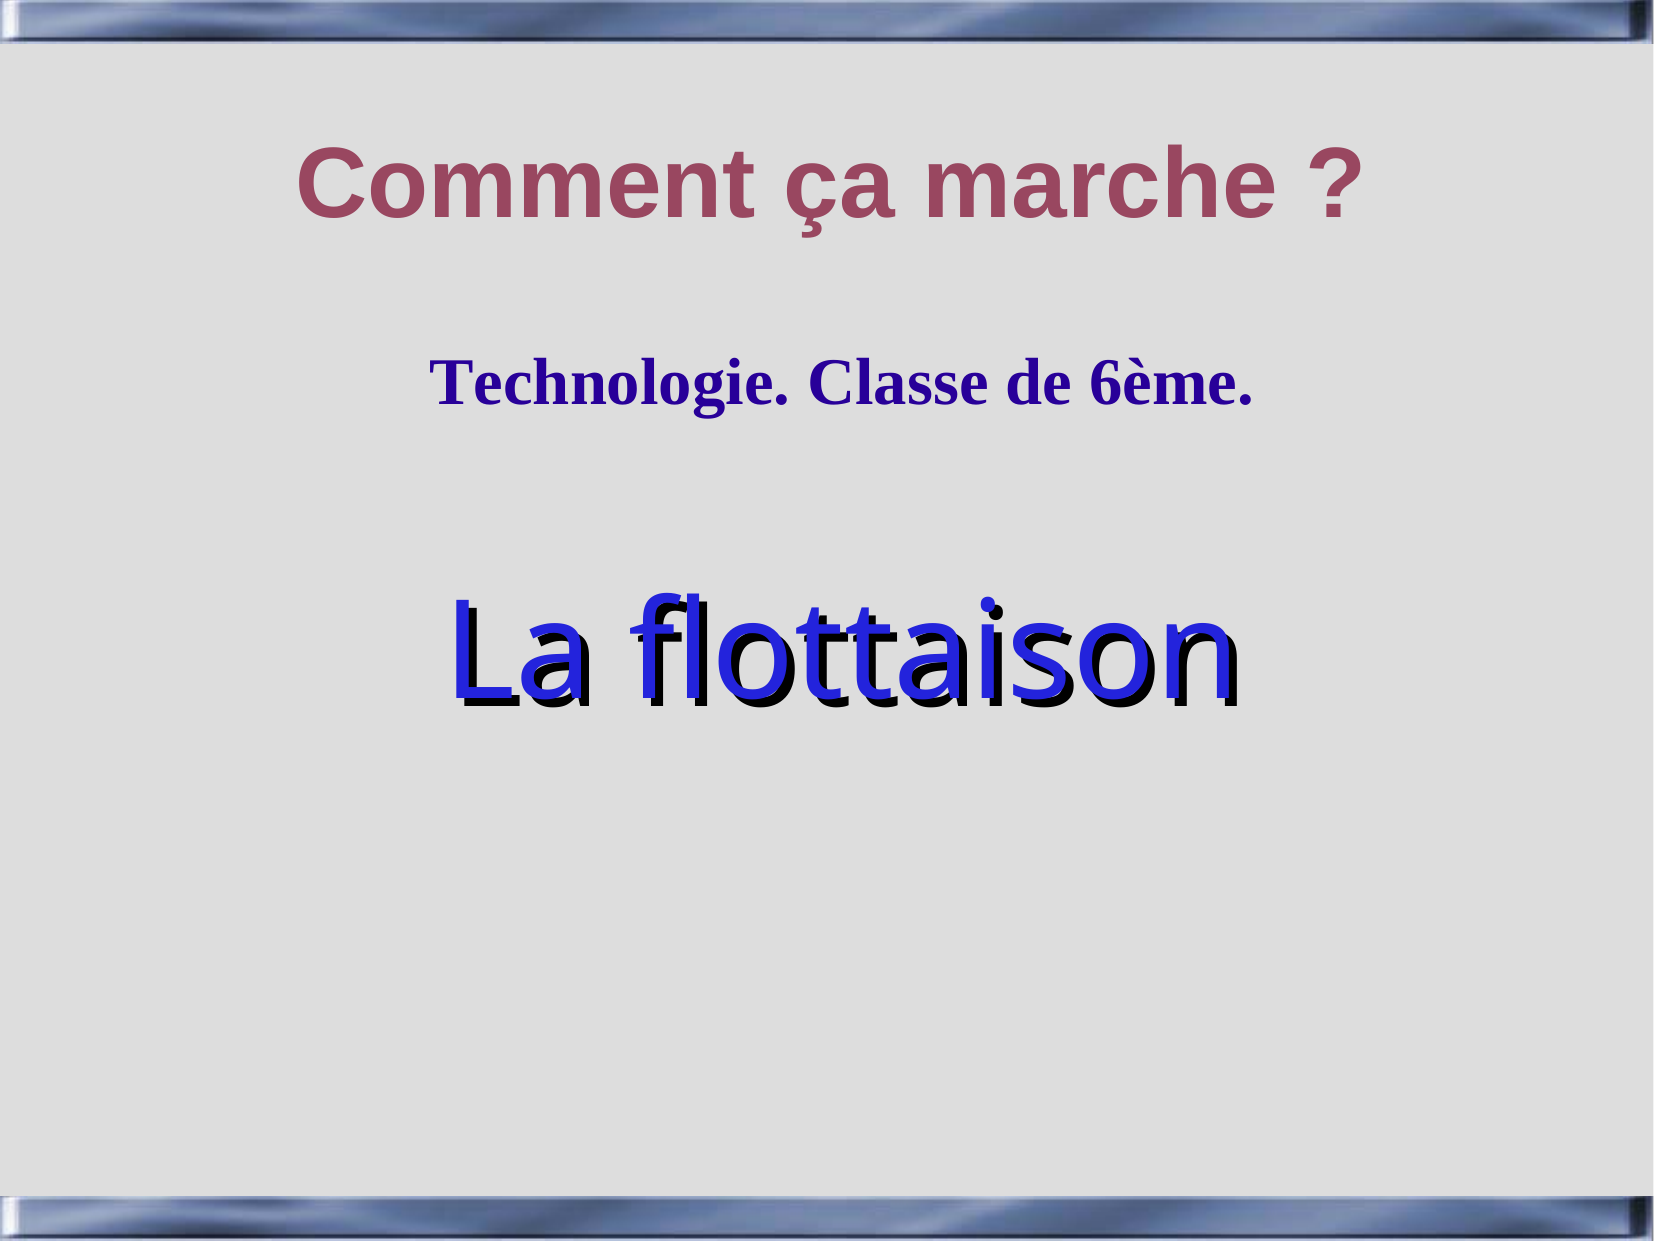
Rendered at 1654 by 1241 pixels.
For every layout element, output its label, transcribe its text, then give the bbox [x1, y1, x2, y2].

picture [0, 1196, 1654, 1241]
picture [0, 0, 1654, 44]
list Technologie. Classe de 6ème. La flottaison [127, 344, 1540, 1180]
title Comment ça marche ? [125, 79, 1538, 287]
